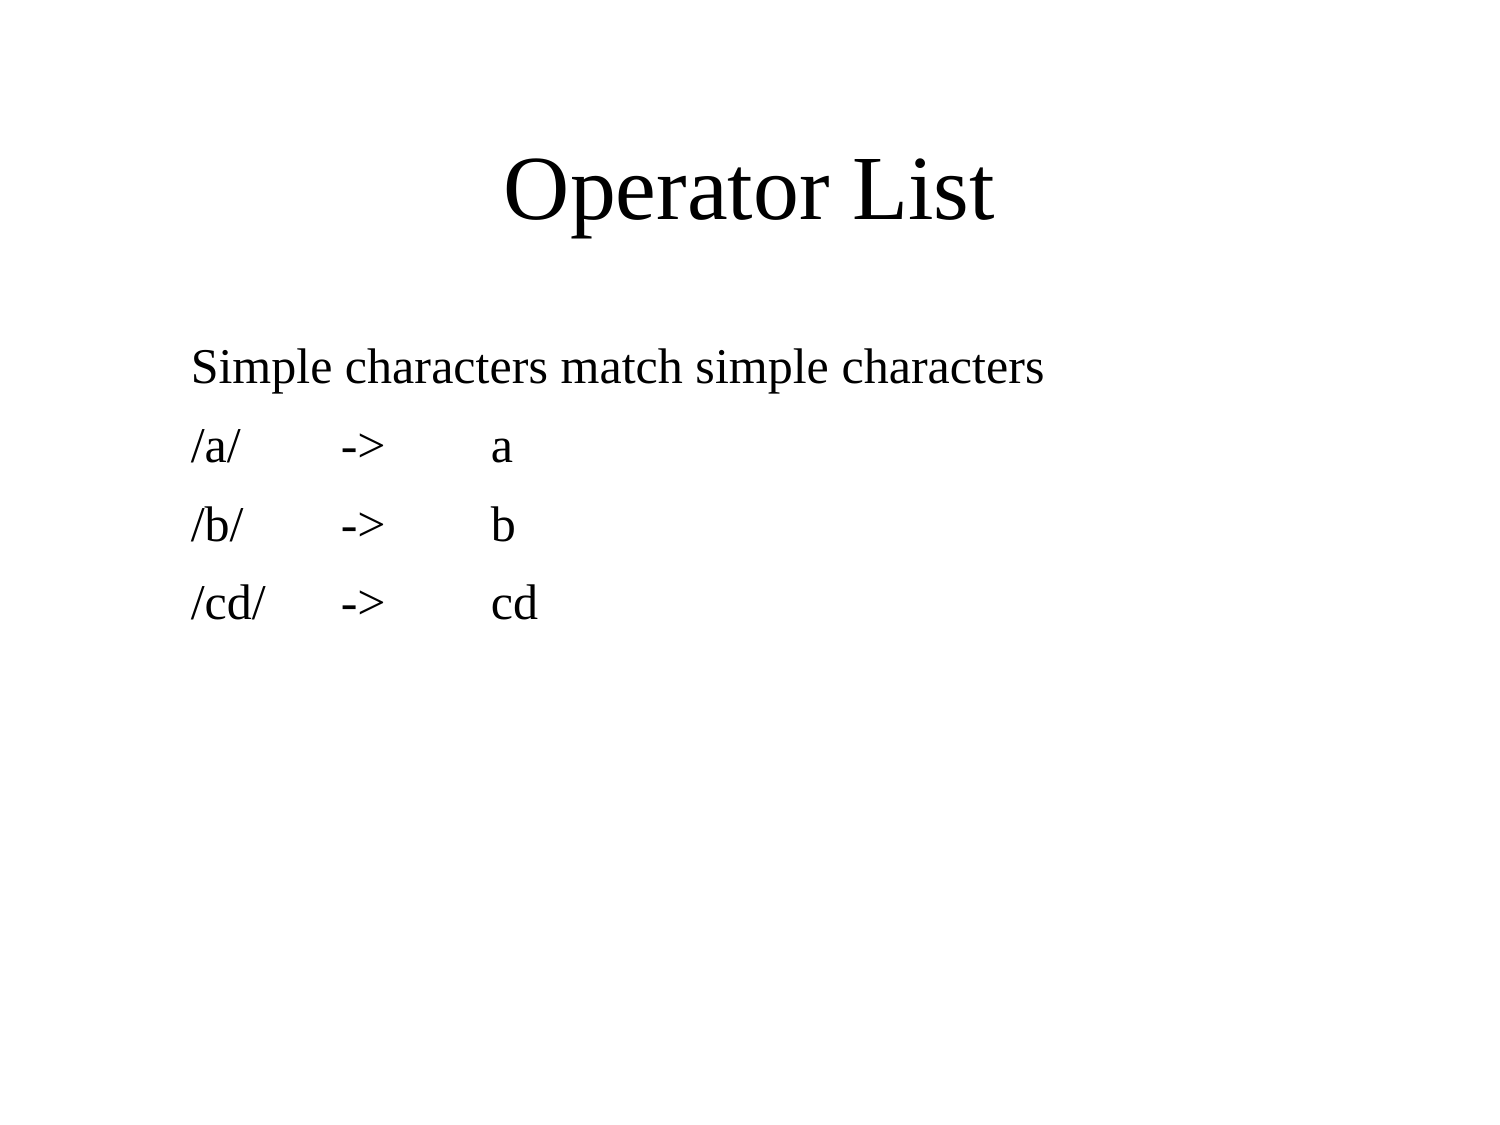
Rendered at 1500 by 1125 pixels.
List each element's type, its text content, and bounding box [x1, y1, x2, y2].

text_box Simple characters match simple characters /a/ -> a /b/ -> b /cd/ -> cd [175, 337, 1267, 694]
title Operator List [112, 99, 1388, 288]
